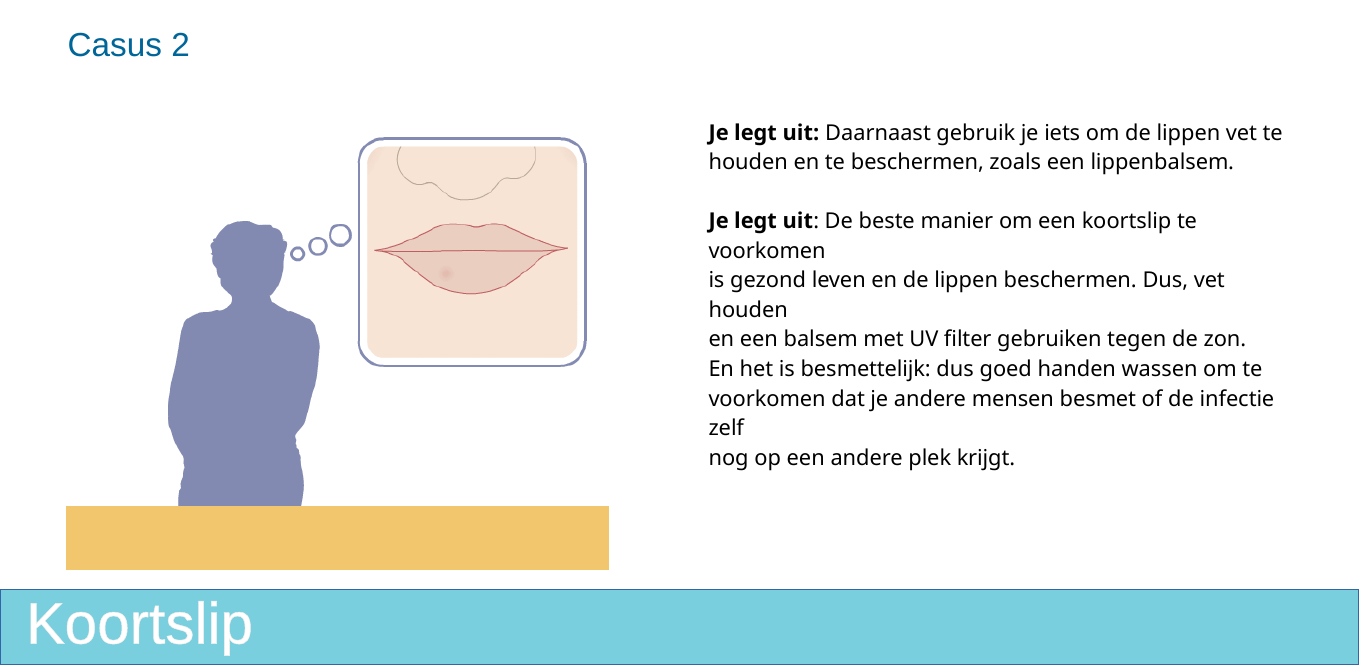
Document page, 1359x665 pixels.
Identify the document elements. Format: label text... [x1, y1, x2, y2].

title Koortslip [26, 590, 530, 665]
title Casus 2 [67, 26, 1291, 100]
picture [66, 114, 609, 570]
text_box Je legt uit: Daarnaast gebruik je iets om de lippen vet te houden en te beschermen, zoals een lippenbalsem. Je legt uit: De beste manier om een koortslip te voorkomen is gezond leven en de lippen beschermen. Dus, vet houden en een balsem met UV filter gebruiken tegen de zon. En het is besmettelijk: dus goed handen wassen om te voorkomen dat je andere mensen besmet of de infectie zelf nog op een andere plek krijgt. [693, 109, 1319, 589]
text_box [0, 589, 1359, 665]
